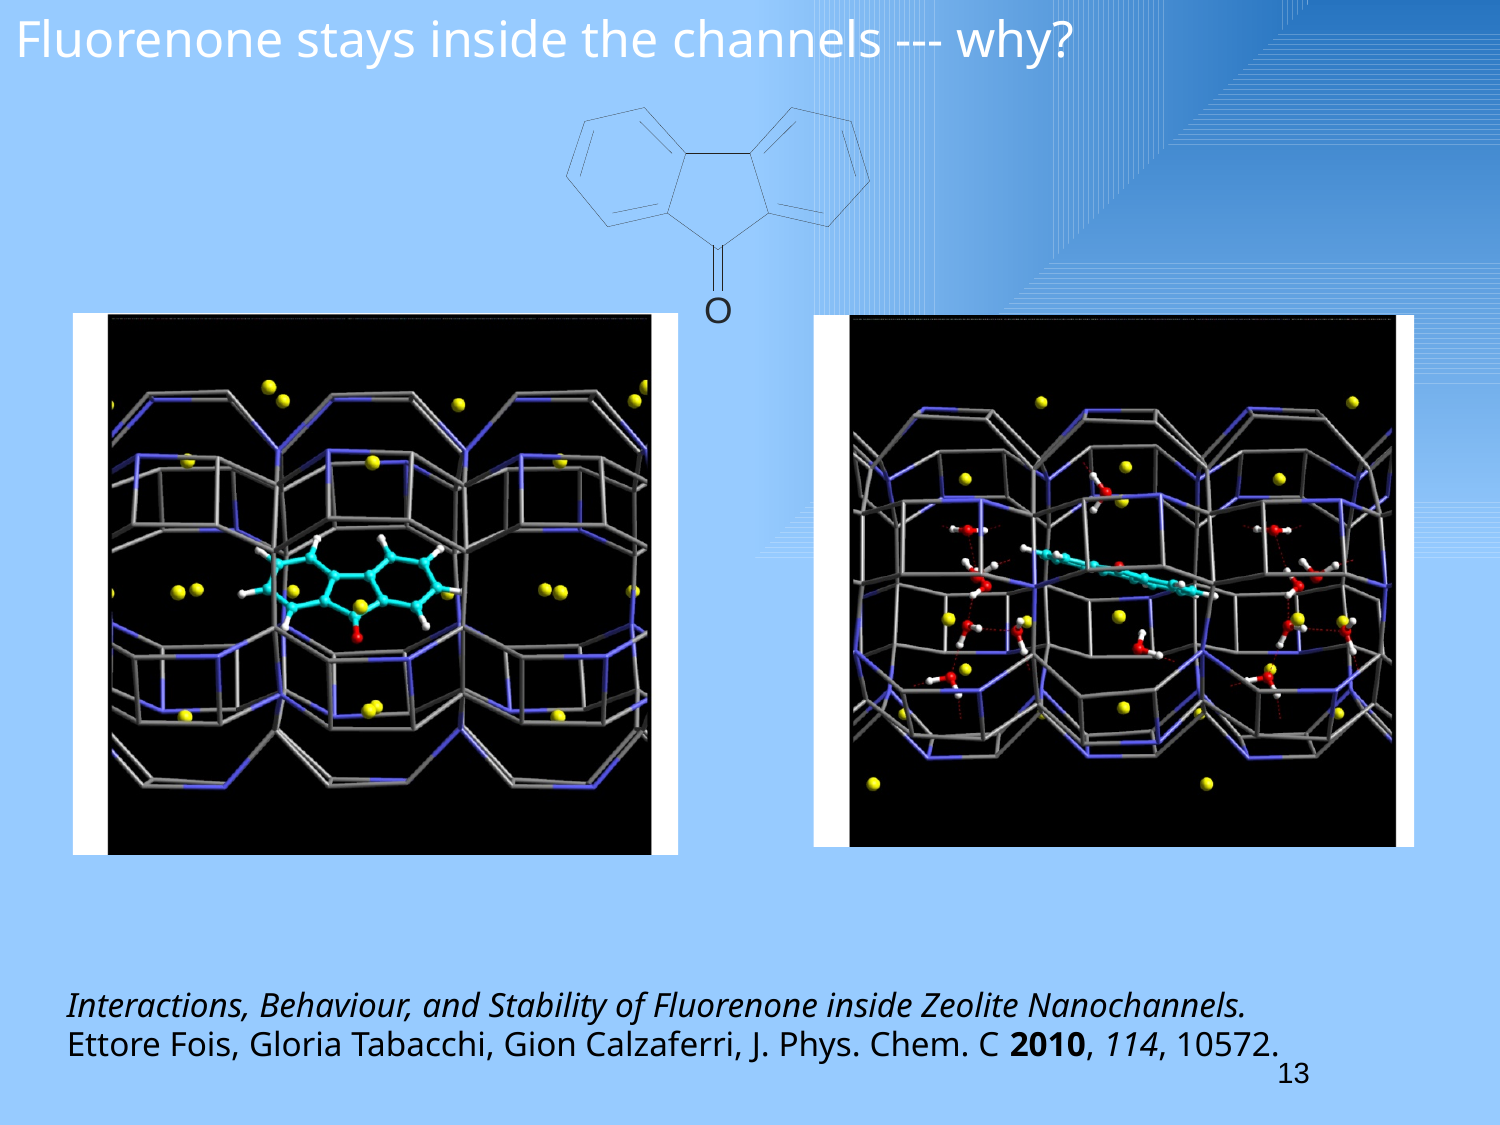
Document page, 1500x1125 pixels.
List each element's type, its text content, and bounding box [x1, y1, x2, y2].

picture [72, 98, 1415, 855]
text_box Fluorenone stays inside the channels --- why? [0, 0, 1500, 75]
text_box [1262, 1046, 1486, 1125]
text_box Interactions, Behaviour, and Stability of Fluorenone inside Zeolite Nanochannels. Ettore Fois, Gloria Tabacchi, Gion Calzaferri, J. Phys. Chem. C 2010, 114, 10572. [51, 976, 1425, 1073]
